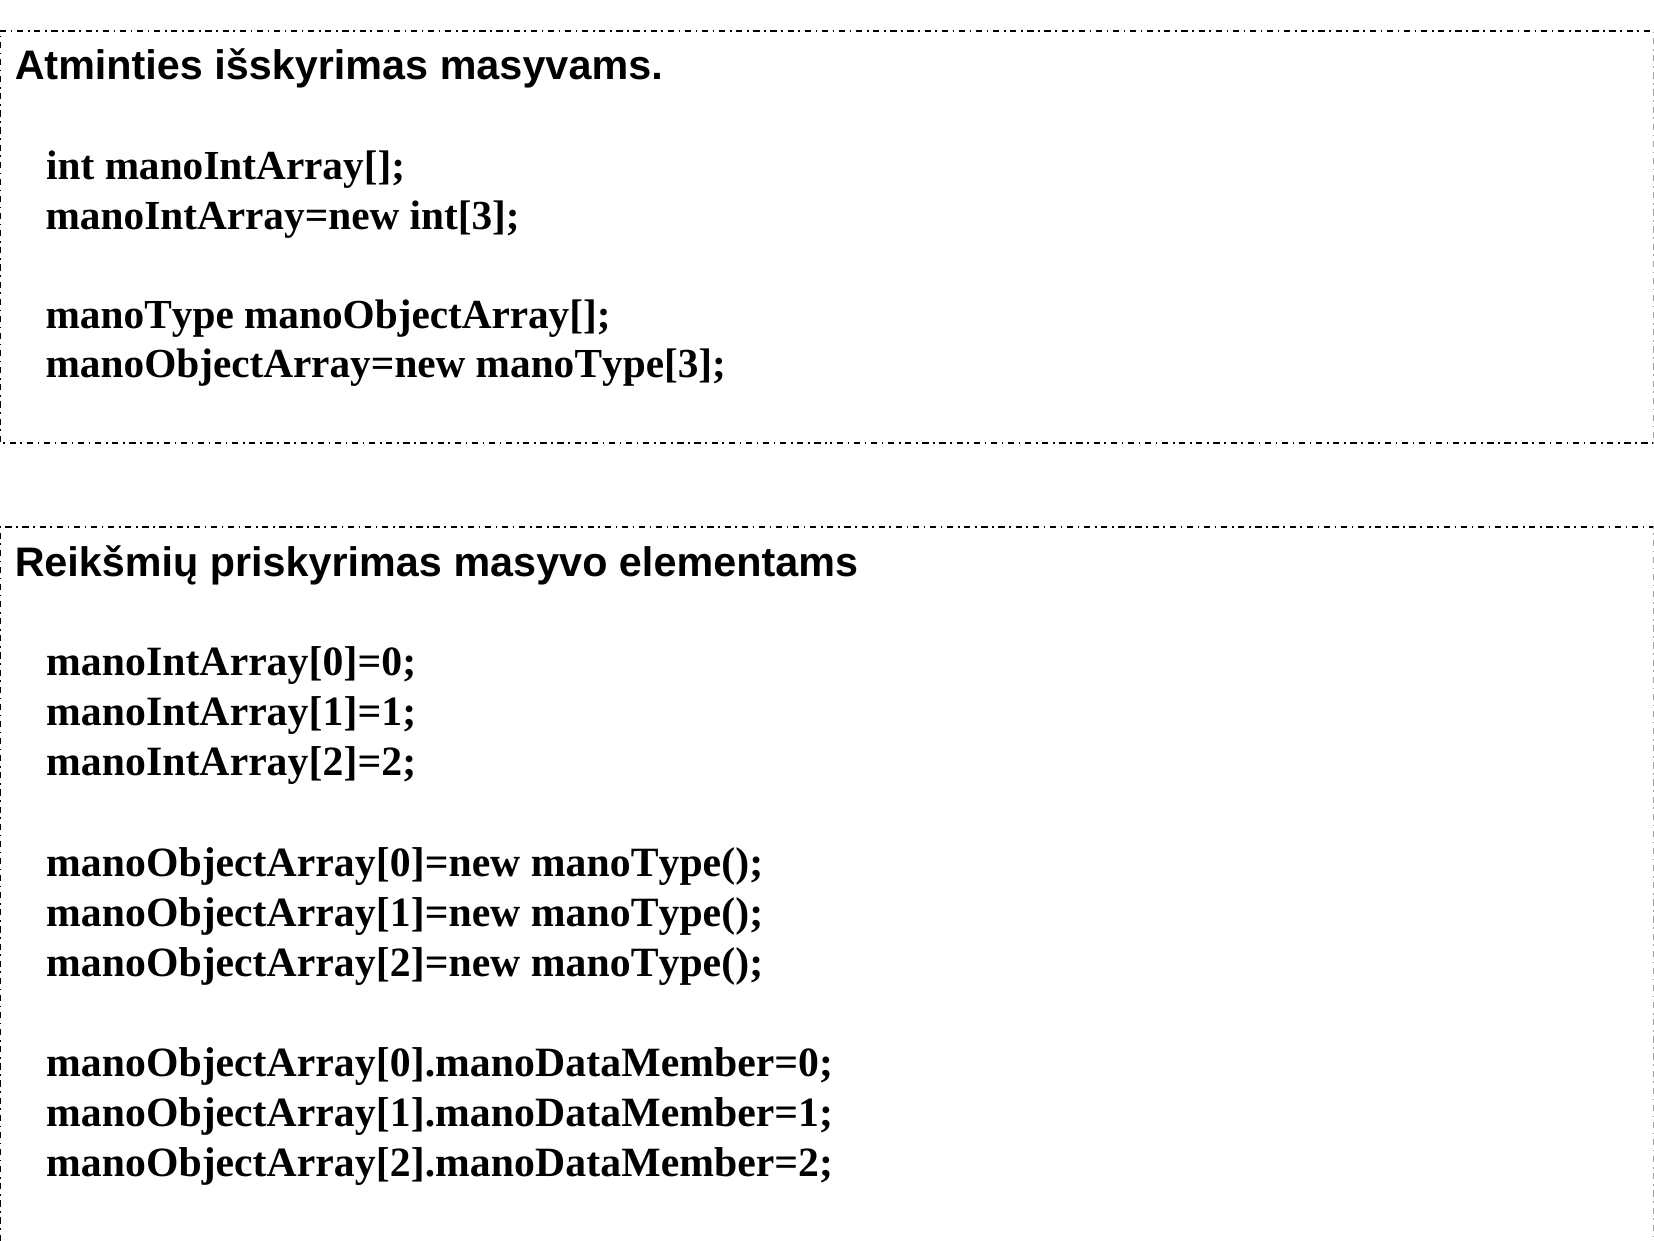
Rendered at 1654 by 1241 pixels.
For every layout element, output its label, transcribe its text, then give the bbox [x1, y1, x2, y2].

text_box Reikšmių priskyrimas masyvo elementams manoIntArray[0]=0; manoIntArray[1]=1; manoIntArray[2]=2; manoObjectArray[0]=new manoType(); manoObjectArray[1]=new manoType(); manoObjectArray[2]=new manoType(); manoObjectArray[0].manoDataMember=0; manoObjectArray[1].manoDataMember=1; manoObjectArray[2].manoDataMember=2; [0, 527, 1654, 1241]
text_box Atminties išskyrimas masyvams. int manoIntArray[]; manoIntArray=new int[3]; manoType manoObjectArray[]; manoObjectArray=new manoType[3]; [0, 30, 1654, 444]
